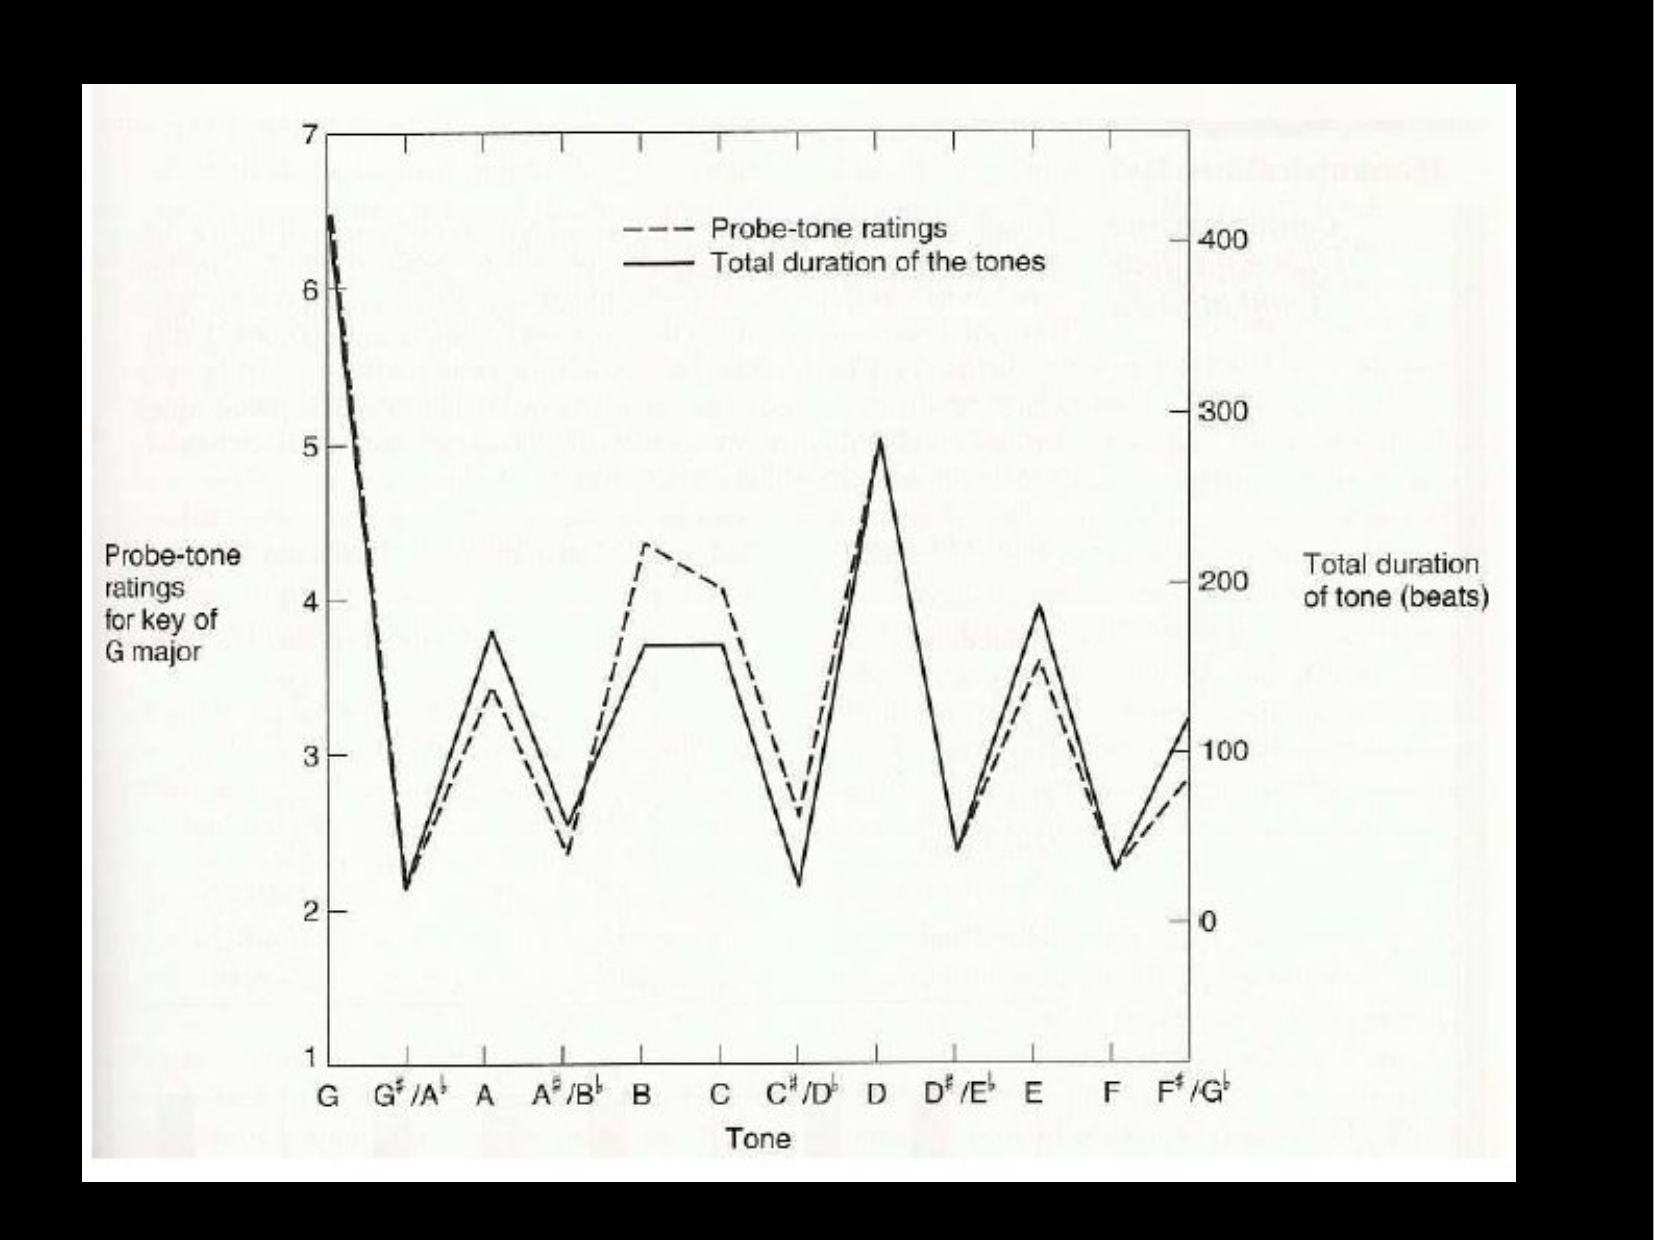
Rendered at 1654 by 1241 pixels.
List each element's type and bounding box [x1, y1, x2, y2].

picture [82, 84, 1516, 1182]
